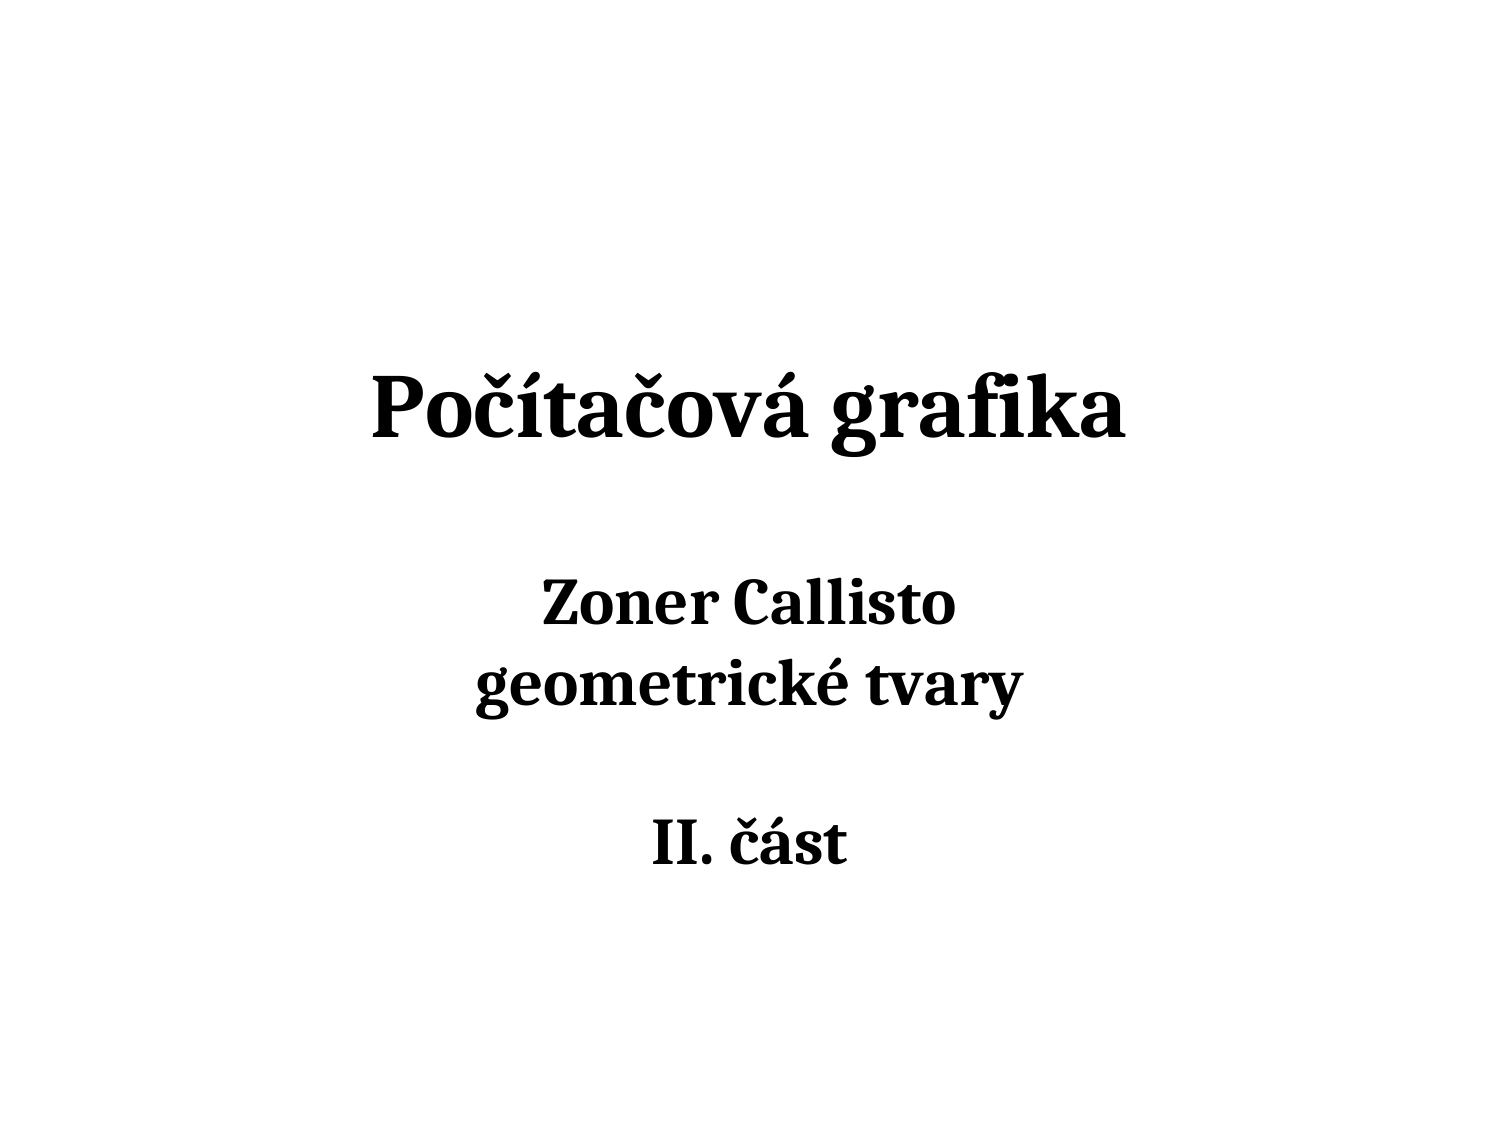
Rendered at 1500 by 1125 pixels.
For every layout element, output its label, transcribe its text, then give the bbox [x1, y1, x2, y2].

text_box Zoner Callisto geometrické tvary II. část [0, 550, 1500, 966]
text_box Počítačová grafika [0, 337, 1500, 464]
